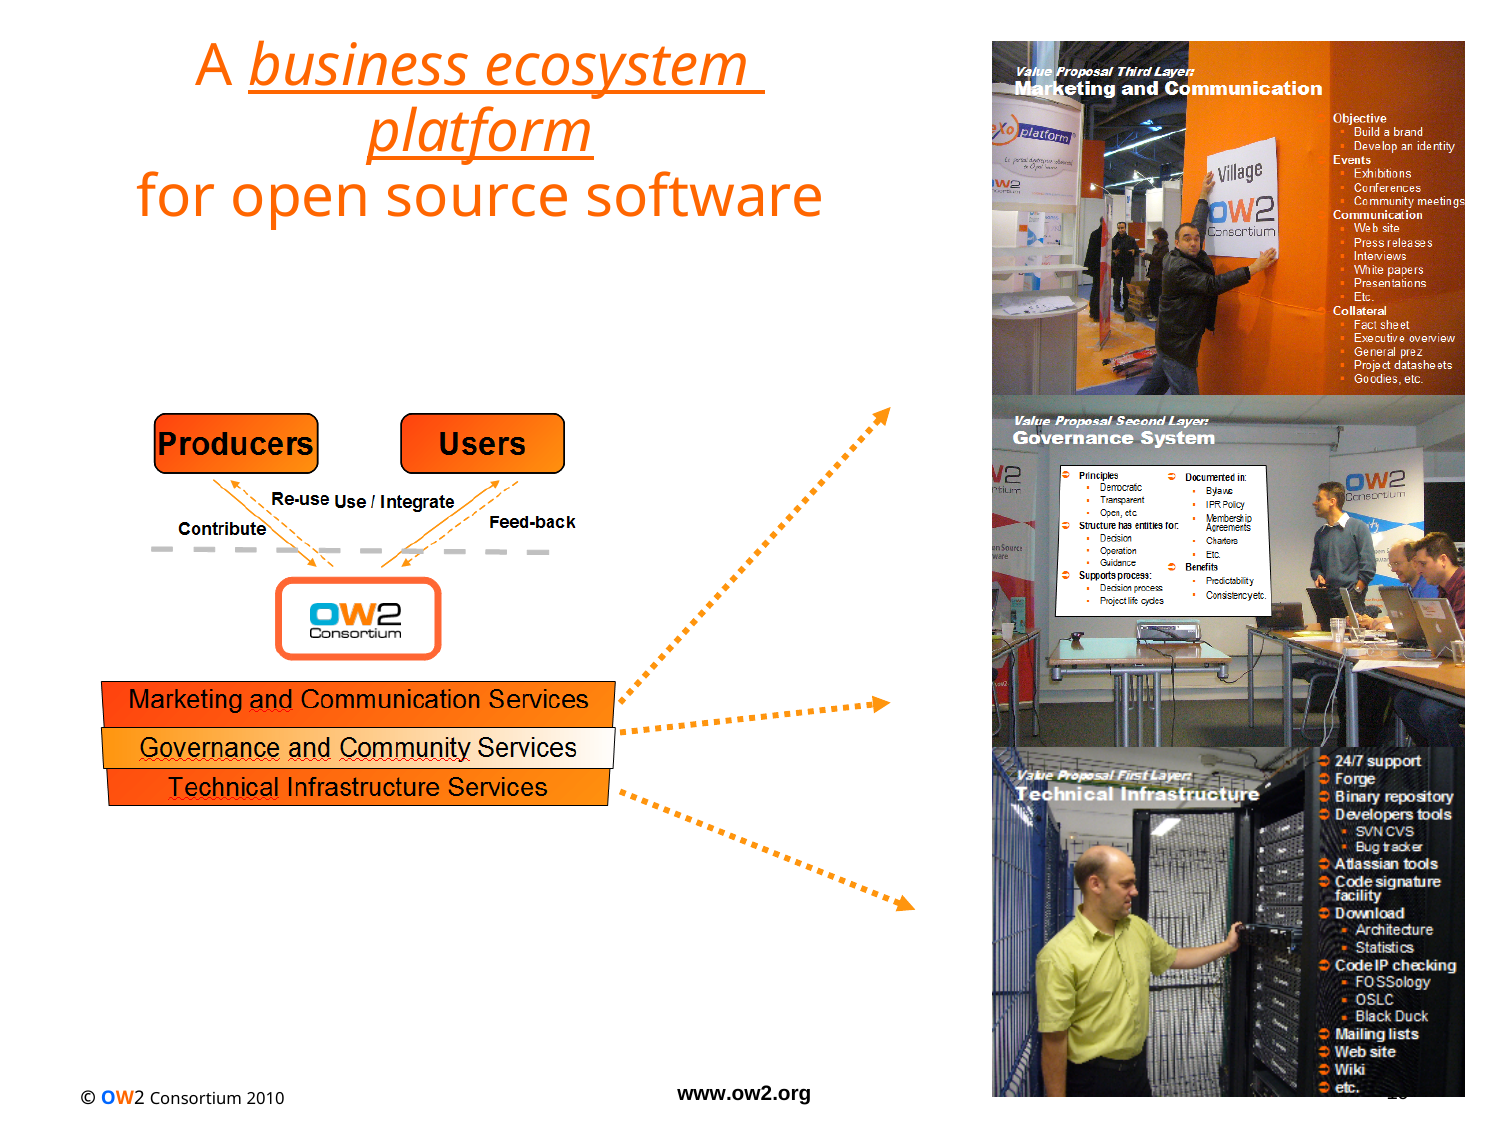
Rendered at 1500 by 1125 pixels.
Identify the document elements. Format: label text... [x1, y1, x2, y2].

picture [992, 41, 1465, 1097]
picture [94, 407, 626, 817]
title A business ecosystem platform for open source software [75, 22, 886, 237]
